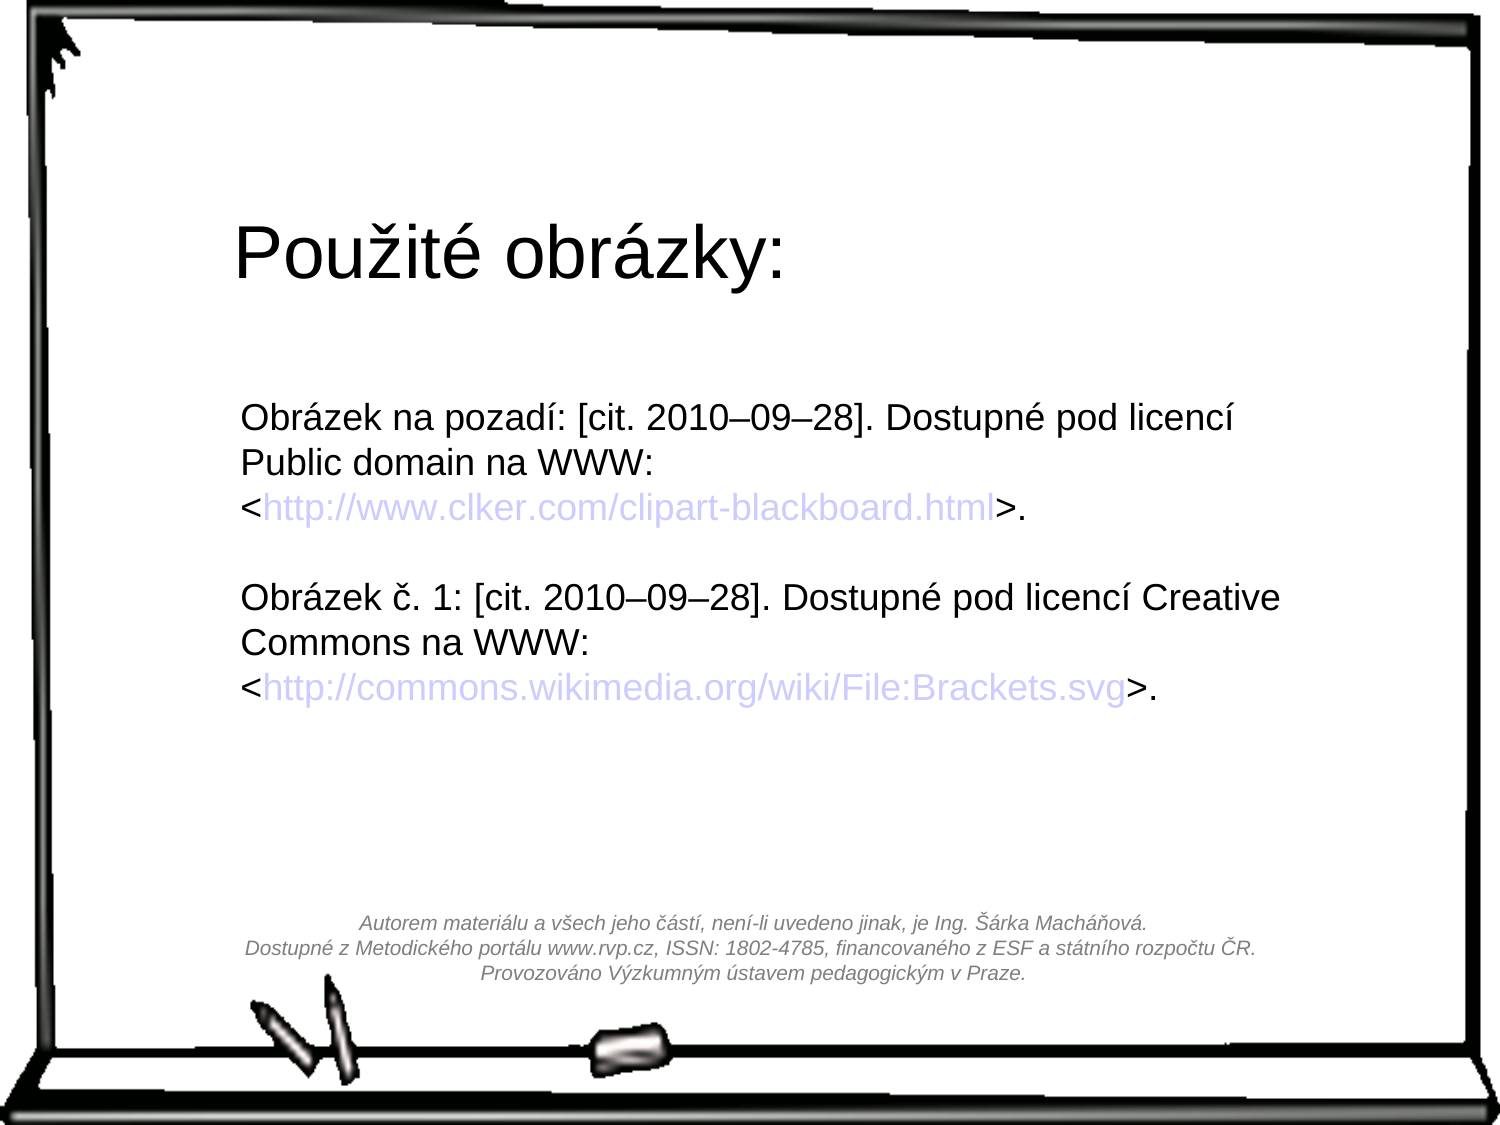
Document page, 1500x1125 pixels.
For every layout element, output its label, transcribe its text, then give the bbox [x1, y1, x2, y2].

text_box Autorem materiálu a všech jeho částí, není-li uvedeno jinak, je Ing. Šárka Macháňová. Dostupné z Metodického portálu www.rvp.cz, ISSN: 1802-4785, financovaného z ESF a státního rozpočtu ČR. Provozováno Výzkumným ústavem pedagogickým v Praze. [41, 902, 1467, 993]
text_box Použité obrázky: [218, 196, 1235, 302]
text_box Obrázek na pozadí: [cit. 2010–09–28]. Dostupné pod licencí Public domain na WWW: <http://www.clker.com/clipart-blackboard.html>. Obrázek č. 1: [cit. 2010–09–28]. Dostupné pod licencí Creative Commons na WWW: <http://commons.wikimedia.org/wiki/File:Brackets.svg>. [225, 385, 1337, 716]
picture [0, 0, 1500, 1125]
